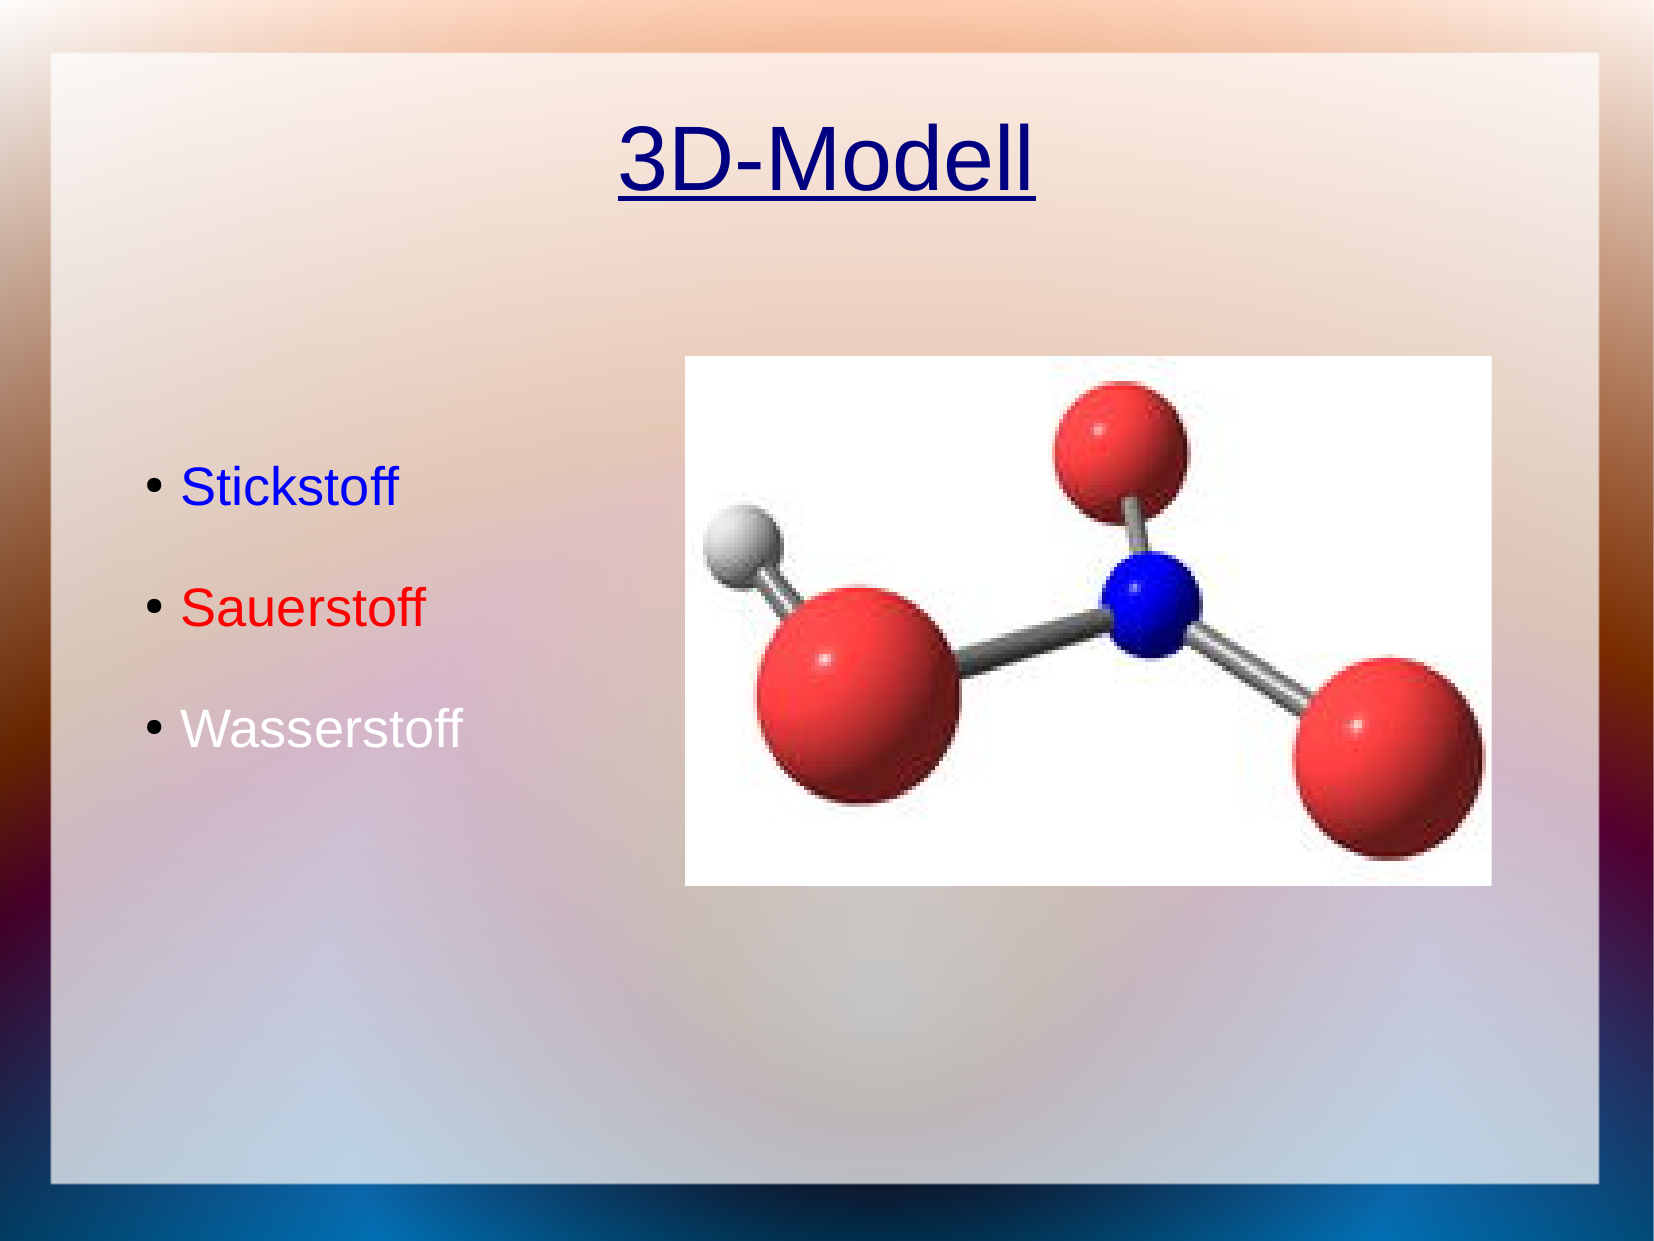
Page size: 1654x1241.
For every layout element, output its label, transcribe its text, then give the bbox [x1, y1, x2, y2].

picture [0, 0, 1654, 1241]
text_box Stickstoff Sauerstoff Wasserstoff [129, 448, 638, 767]
title 3D-Modell [82, 55, 1571, 263]
